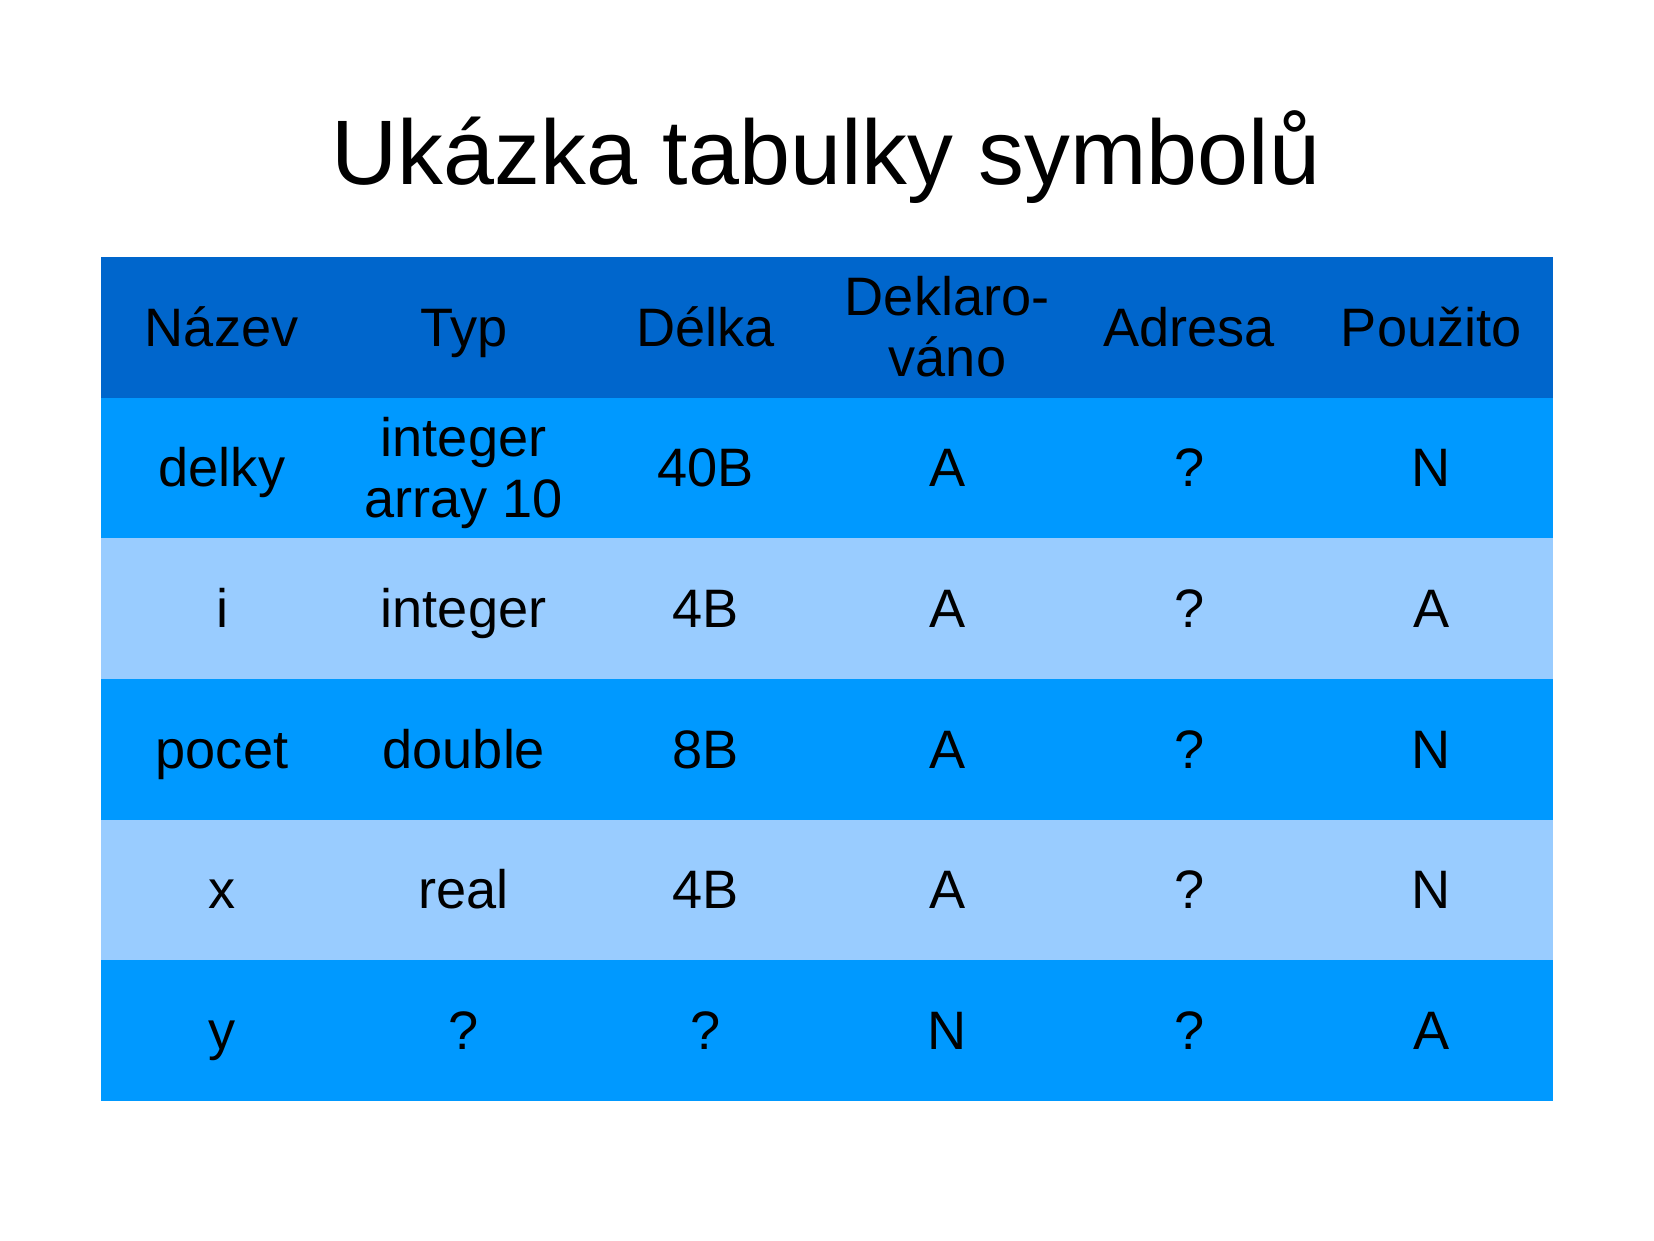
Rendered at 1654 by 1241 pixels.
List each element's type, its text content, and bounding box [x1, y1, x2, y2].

table_cell A [827, 538, 1068, 679]
table_header Délka [585, 257, 827, 398]
table_header Název [101, 257, 343, 398]
title Ukázka tabulky symbolů [82, 56, 1571, 250]
table_cell 8B [585, 679, 827, 820]
table_cell N [1310, 398, 1553, 538]
table_cell A [827, 398, 1068, 538]
table_cell 4B [585, 538, 827, 679]
table_cell A [1310, 960, 1553, 1101]
table_cell x [101, 820, 343, 960]
table_cell N [1310, 820, 1553, 960]
table_cell N [1310, 679, 1553, 820]
table_header Deklaro-váno [827, 257, 1068, 398]
table_cell delky [101, 398, 343, 538]
table_cell ? [1068, 398, 1310, 538]
table_cell A [827, 679, 1068, 820]
table_cell double [343, 679, 585, 820]
table_cell A [827, 820, 1068, 960]
table_cell ? [585, 960, 827, 1101]
table_cell y [101, 960, 343, 1101]
table_cell N [827, 960, 1068, 1101]
table_cell i [101, 538, 343, 679]
table_cell ? [1068, 820, 1310, 960]
table_header Použito [1310, 257, 1553, 398]
table_cell ? [343, 960, 585, 1101]
table_cell pocet [101, 679, 343, 820]
table_cell ? [1068, 538, 1310, 679]
table_cell ? [1068, 679, 1310, 820]
table_header Typ [343, 257, 585, 398]
table_cell 40B [585, 398, 827, 538]
table_cell ? [1068, 960, 1310, 1101]
table_cell integer array 10 [343, 398, 585, 538]
table_cell A [1310, 538, 1553, 679]
table_cell real [343, 820, 585, 960]
table_header Adresa [1068, 257, 1310, 398]
table_cell integer [343, 538, 585, 679]
table_cell 4B [585, 820, 827, 960]
